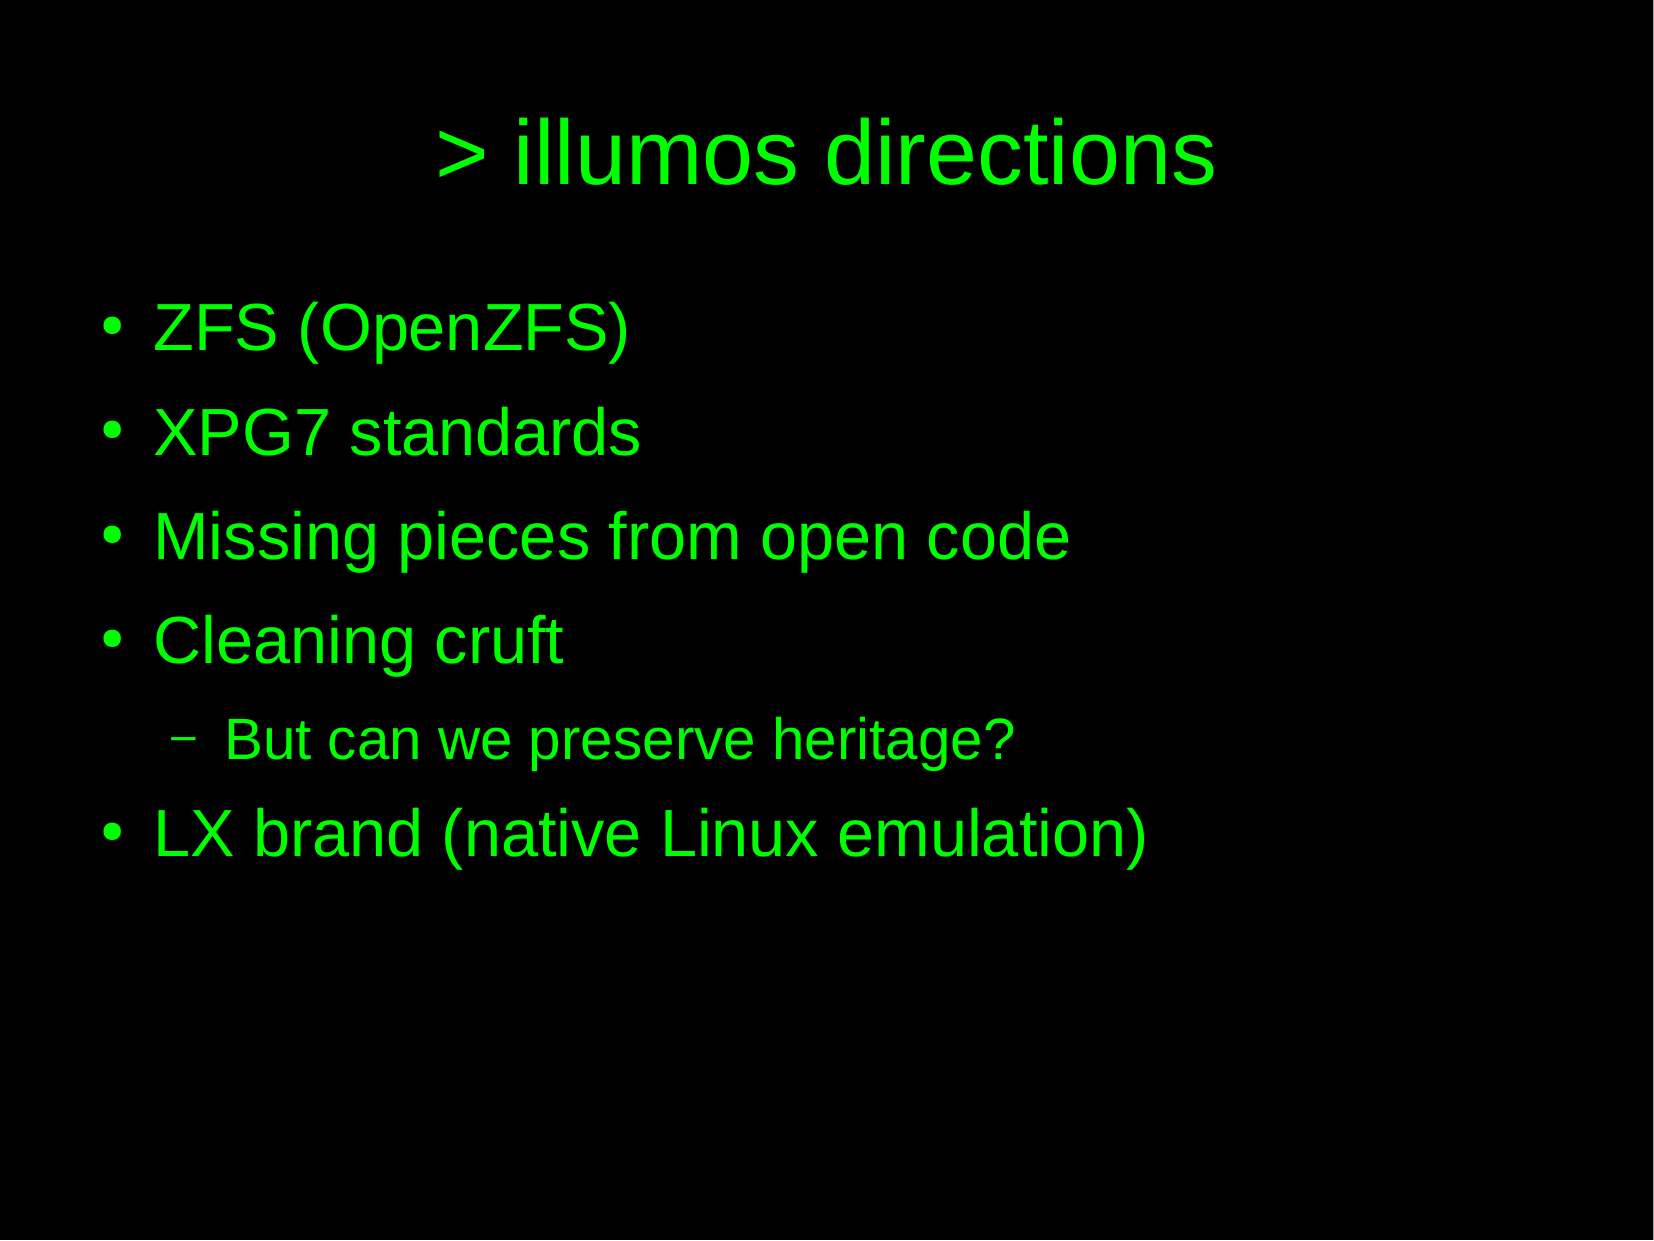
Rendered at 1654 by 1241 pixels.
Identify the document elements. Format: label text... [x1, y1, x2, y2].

title > illumos directions [82, 49, 1571, 257]
list ZFS (OpenZFS) XPG7 standards Missing pieces from open code Cleaning cruft But can we preserve heritage? LX brand (native Linux emulation) [82, 290, 1571, 1010]
